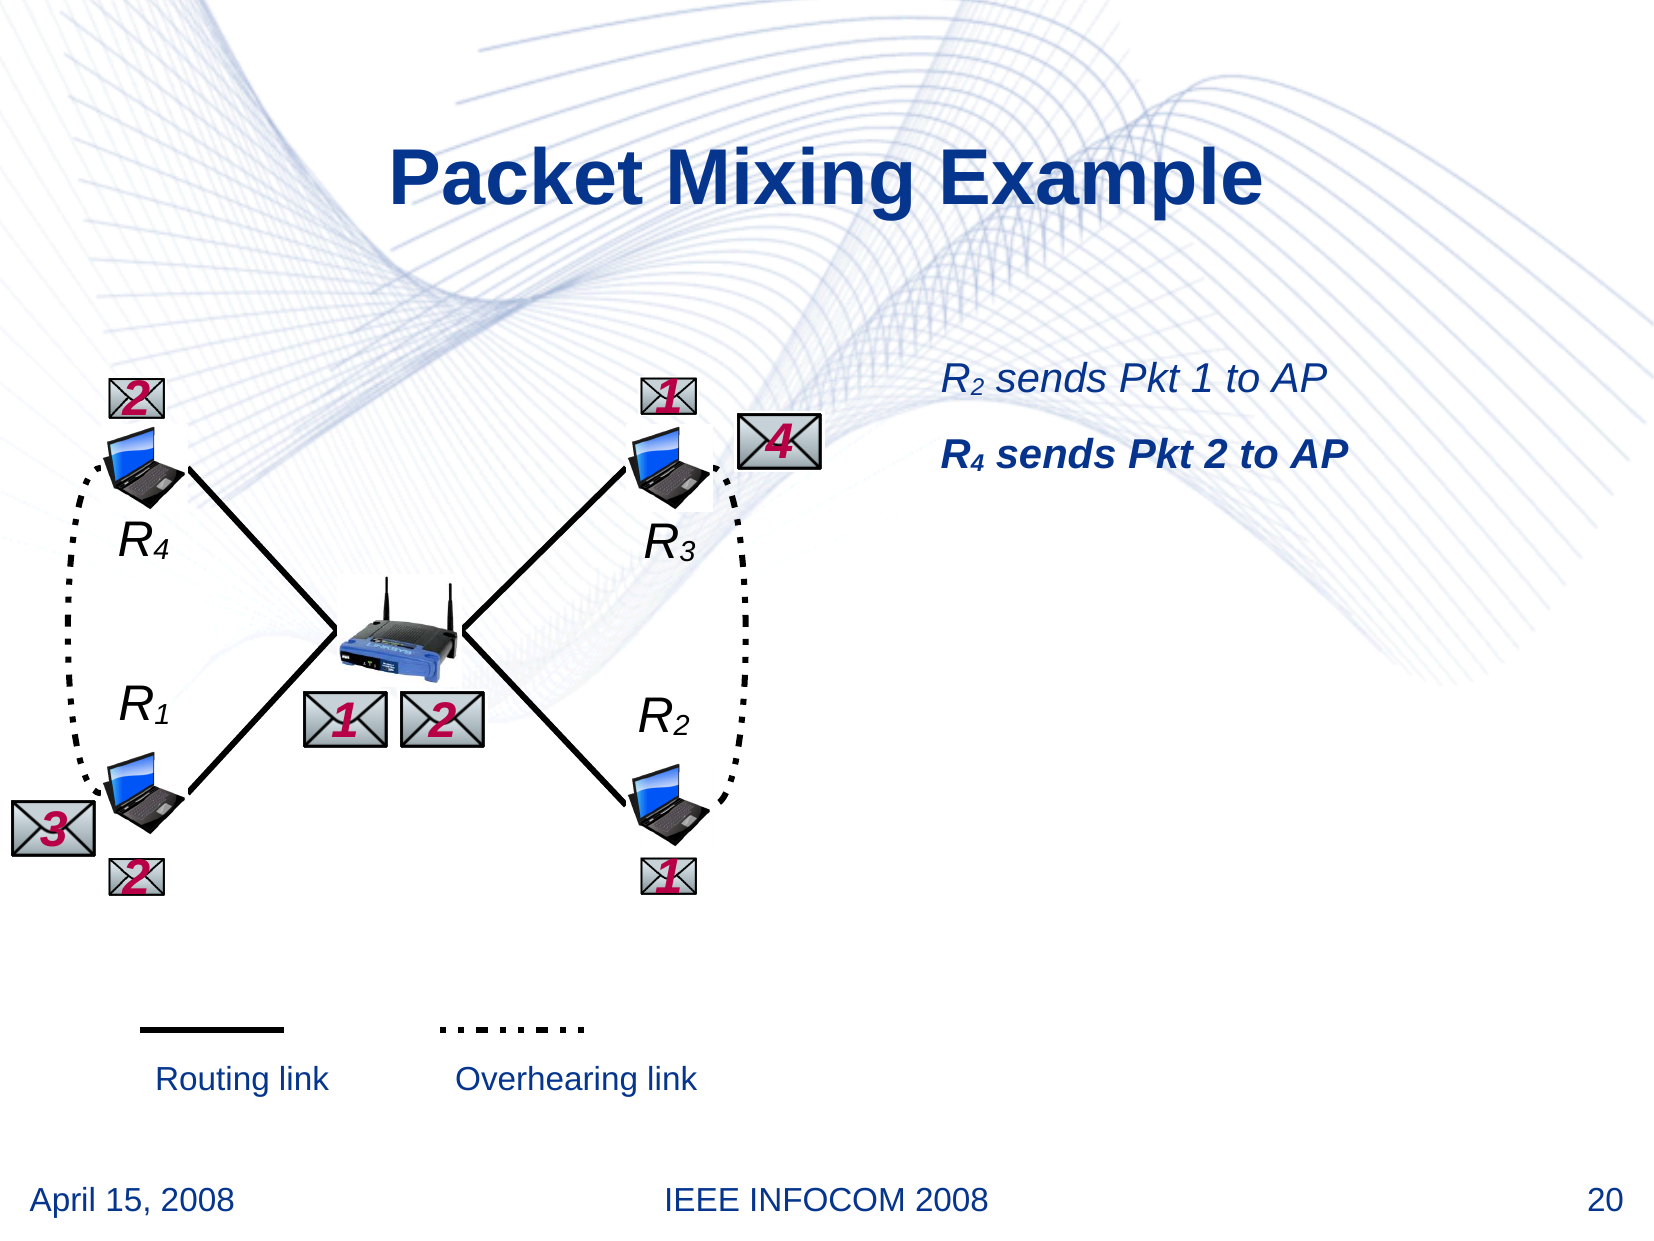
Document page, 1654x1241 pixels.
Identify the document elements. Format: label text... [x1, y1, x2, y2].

text_box Overhearing link [440, 1053, 713, 1106]
text_box R3 [643, 513, 696, 586]
text_box R2 [637, 686, 690, 760]
picture [0, 0, 1654, 1241]
text_box R4 [117, 511, 170, 584]
text_box R1 [118, 675, 171, 748]
title Packet Mixing Example [118, 59, 1536, 296]
text_box Routing link [140, 1053, 366, 1106]
list R2 sends Pkt 1 to AP R4 sends Pkt 2 to AP [900, 354, 1536, 1108]
